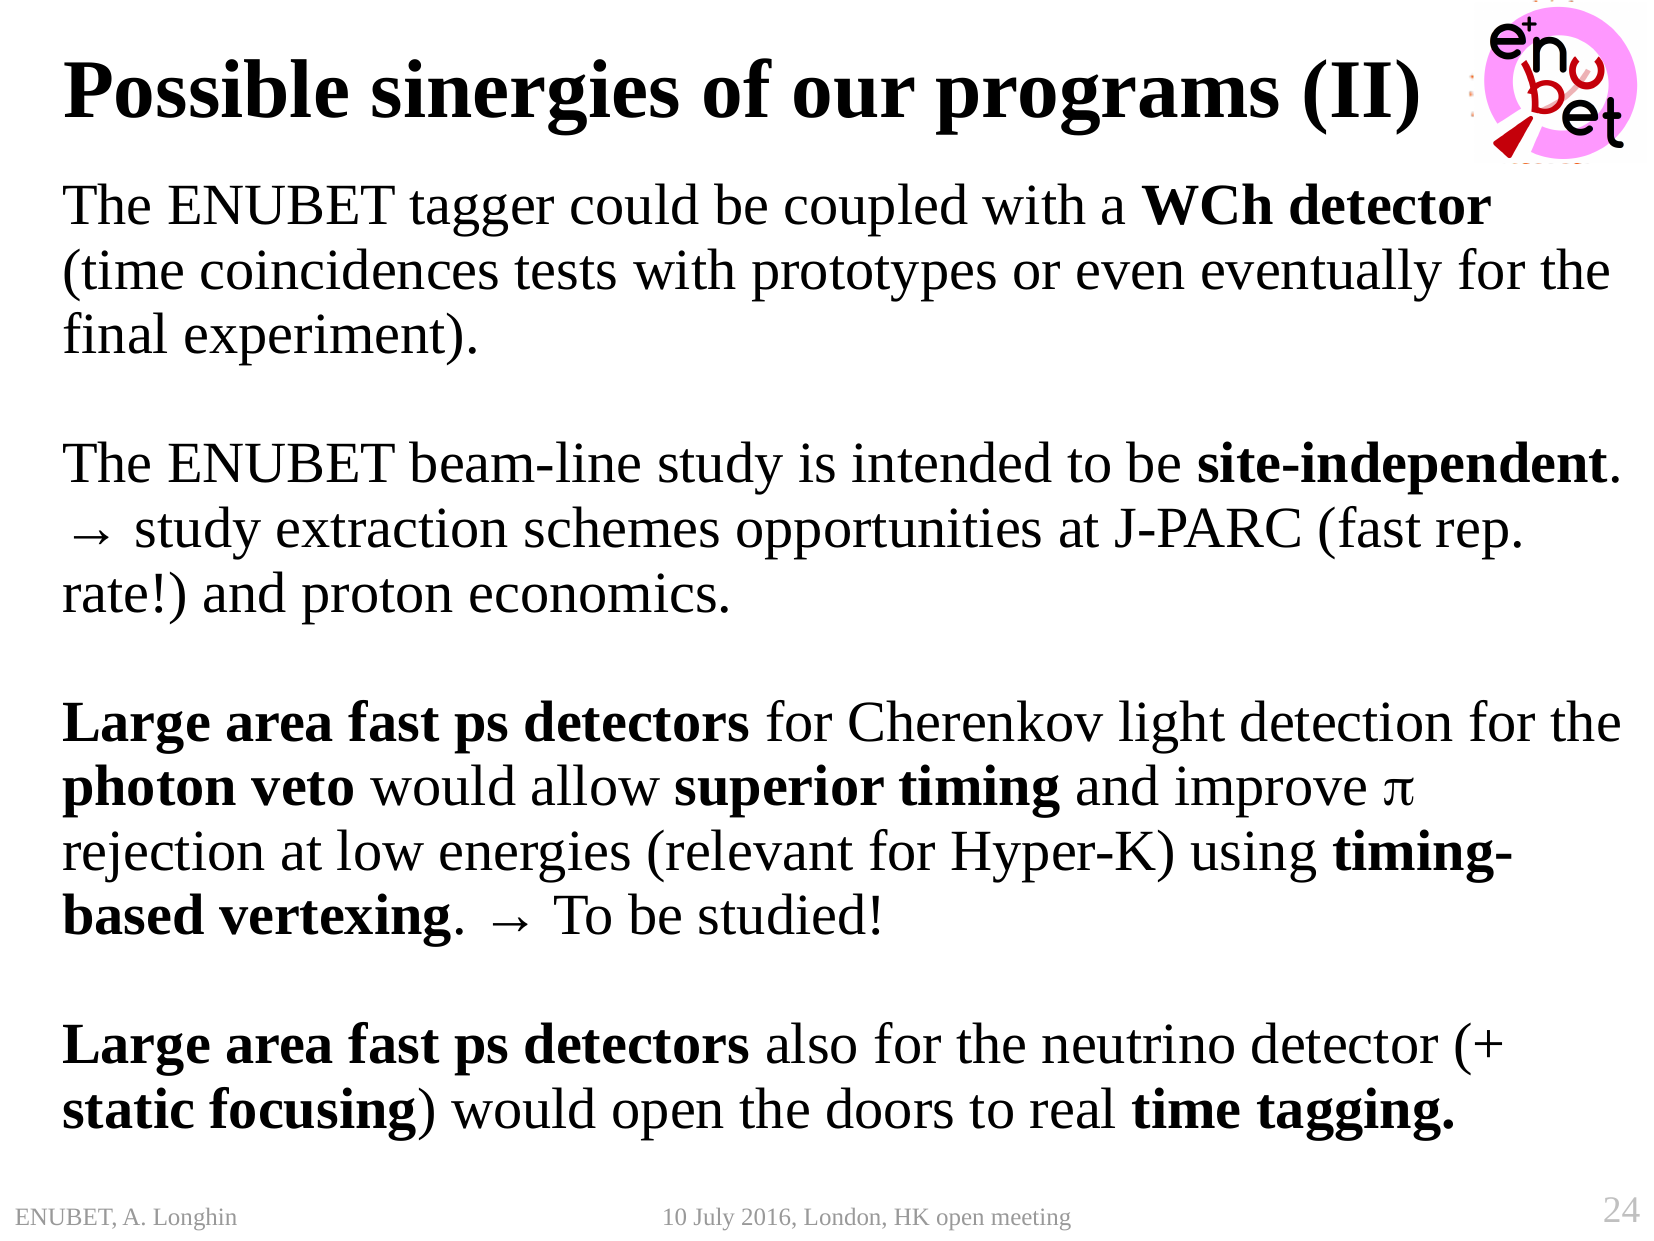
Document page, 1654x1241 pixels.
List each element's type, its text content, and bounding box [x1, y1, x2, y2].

picture [1463, 0, 1653, 164]
text_box The ENUBET tagger could be coupled with a WCh detector (time coincidences tests with prototypes or even eventually for the final experiment). The ENUBET beam-line study is intended to be site-independent. → study extraction schemes opportunities at J-PARC (fast rep. rate!) and proton economics. Large area fast ps detectors for Cherenkov light detection for the photon veto would allow superior timing and improve p rejection at low energies (relevant for Hyper-K) using timing-based vertexing. → To be studied! Large area fast ps detectors also for the neutrino detector (+ static focusing) would open the doors to real time tagging. [47, 165, 1642, 1193]
title Possible sinergies of our programs (II) [0, 31, 1488, 148]
